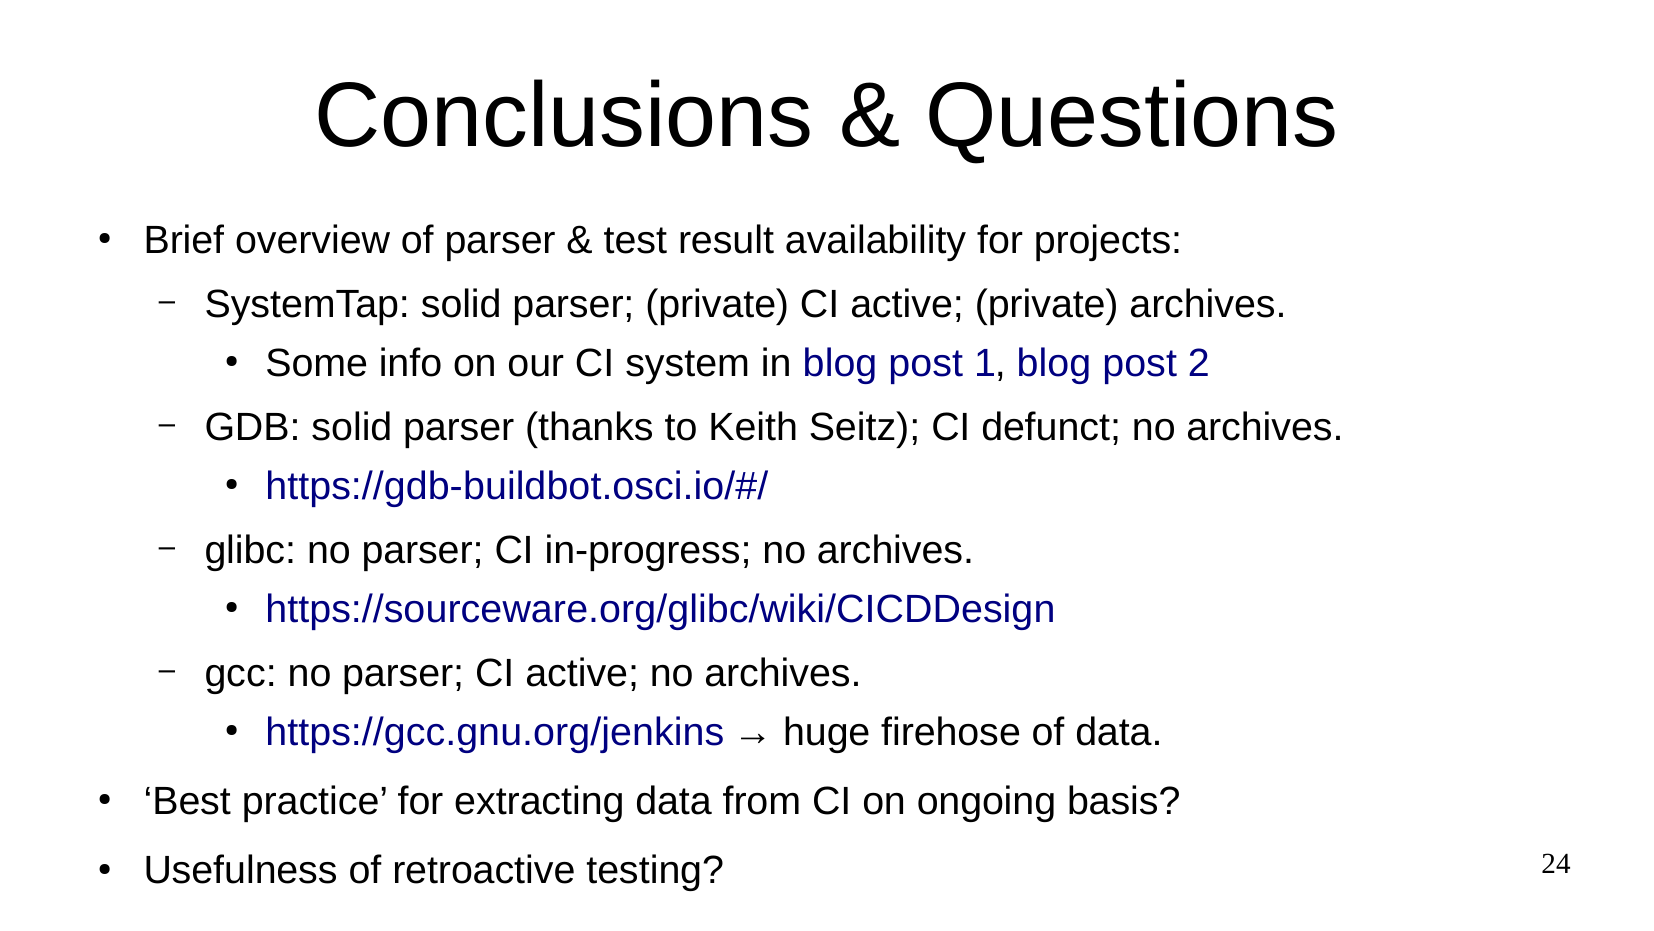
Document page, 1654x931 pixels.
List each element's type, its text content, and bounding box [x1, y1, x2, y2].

list Brief overview of parser & test result availability for projects: SystemTap: solid parser; (private) CI active; (private) archives. Some info on our CI system in blog post 1, blog post 2 GDB: solid parser (thanks to Keith Seitz); CI defunct; no archives. https://gdb-buildbot.osci.io/#/ glibc: no parser; CI in-progress; no archives. https://sourceware.org/glibc/wiki/CICDDesign gcc: no parser; CI active; no archives. https://gcc.gnu.org/jenkins → huge firehose of data. ‘Best practice’ for extracting data from CI on ongoing basis? Usefulness of retroactive testing? [82, 217, 1571, 901]
title Conclusions & Questions [82, 37, 1572, 193]
